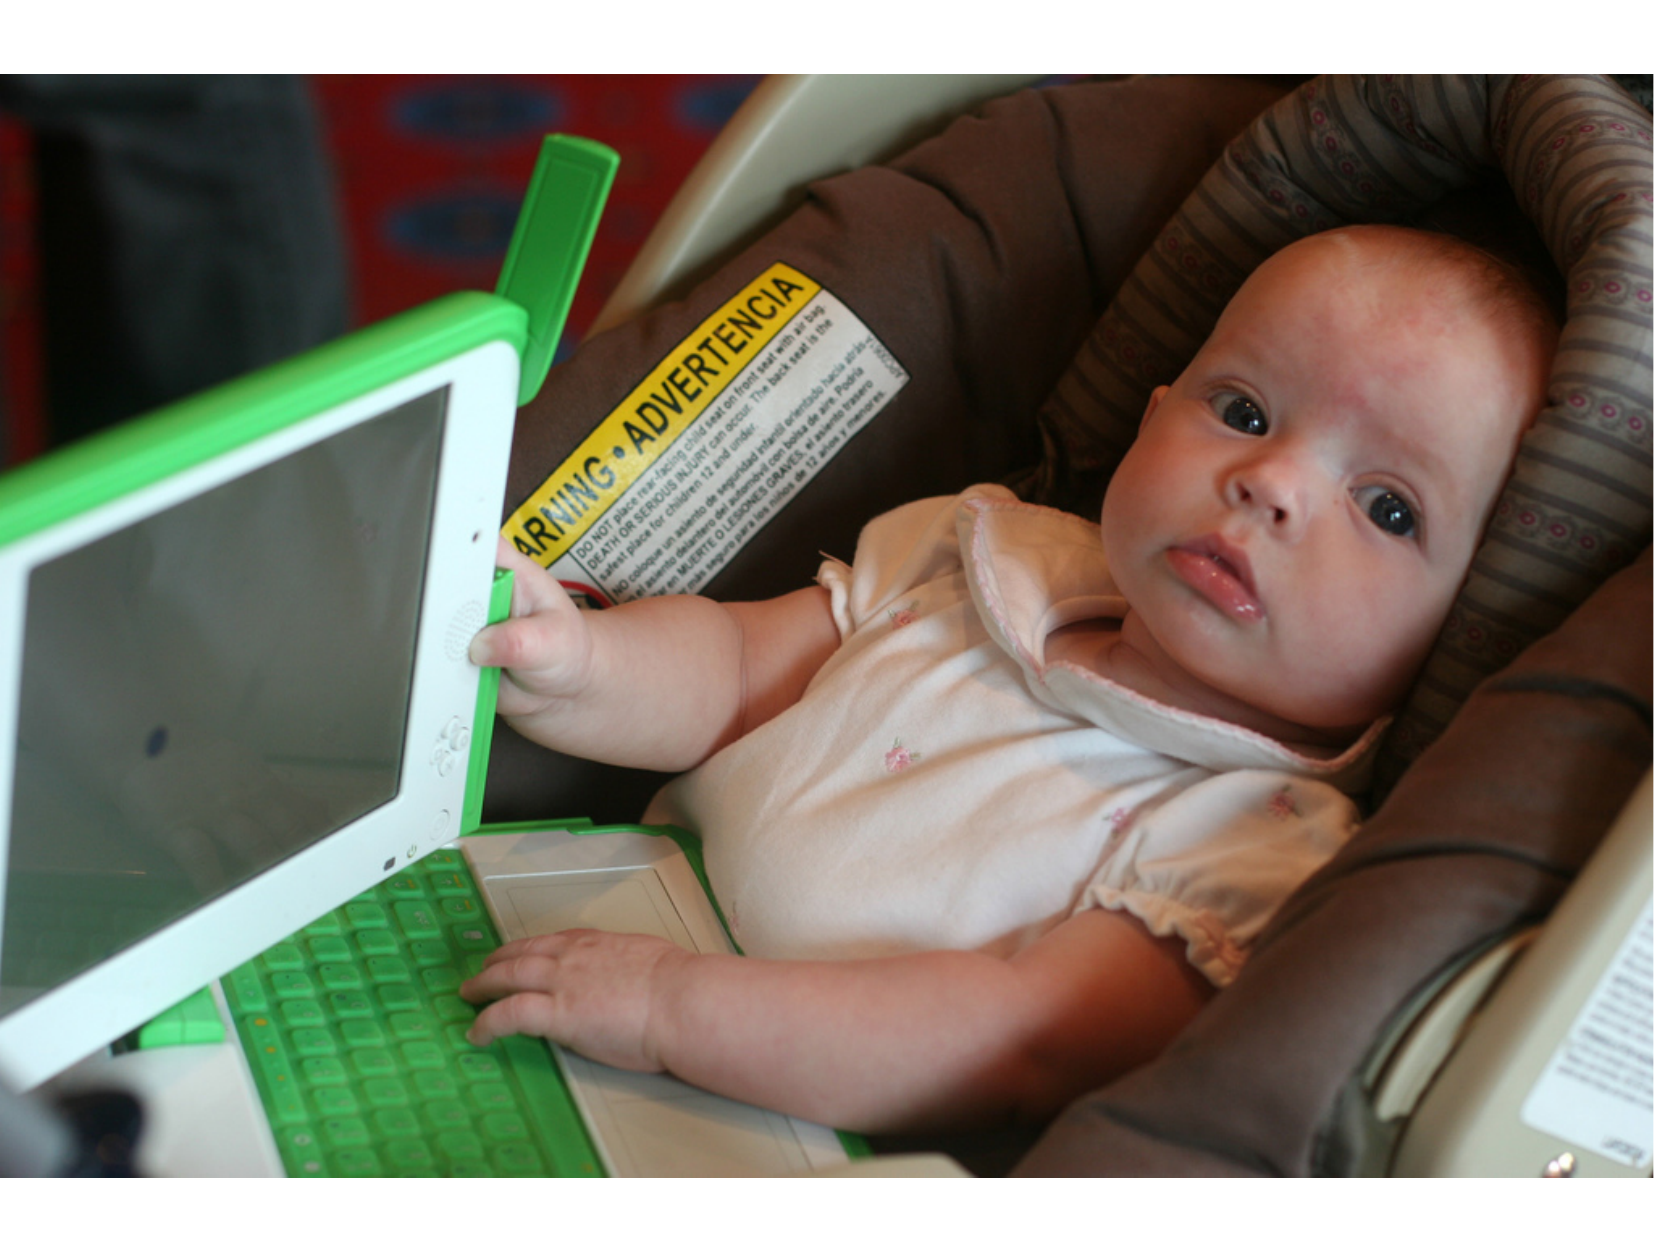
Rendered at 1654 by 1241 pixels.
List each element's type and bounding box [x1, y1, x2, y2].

picture [0, 74, 1654, 1178]
